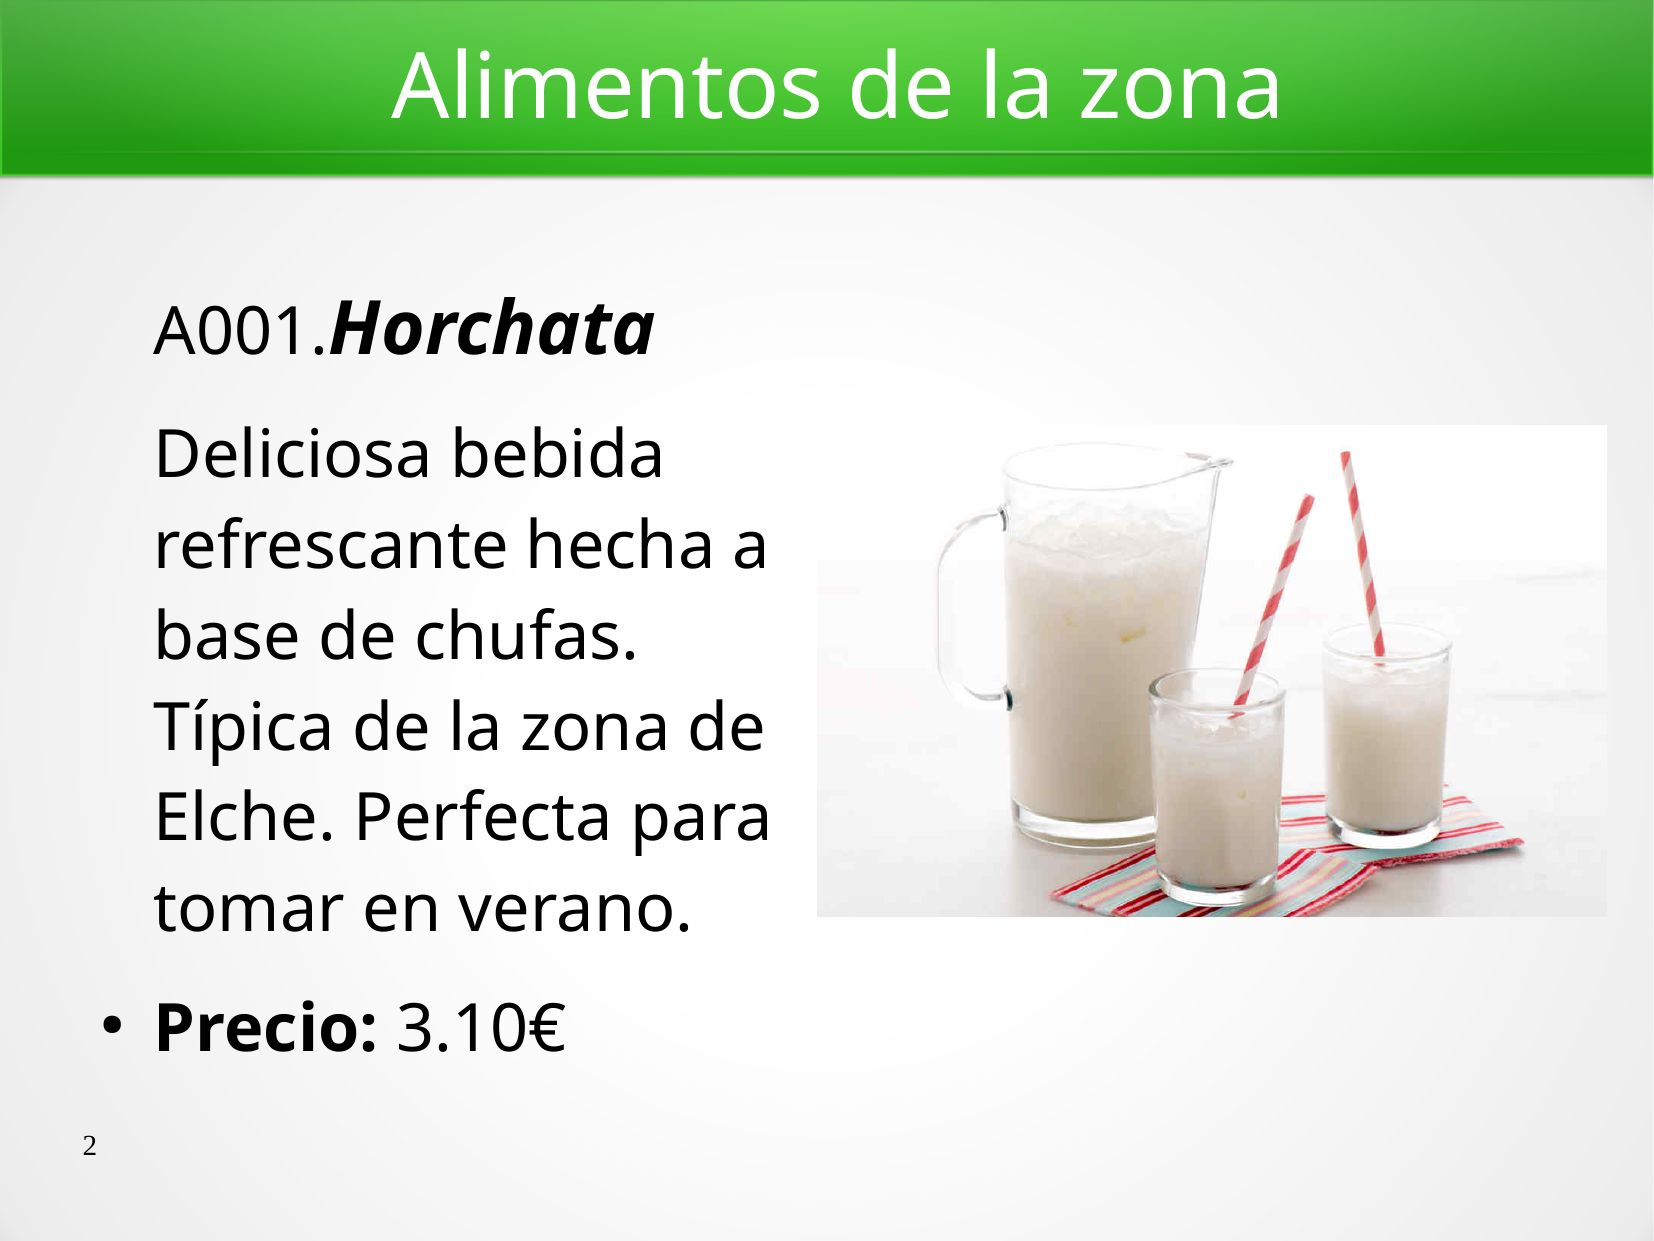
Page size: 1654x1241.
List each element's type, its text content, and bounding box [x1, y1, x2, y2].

picture [0, 0, 1654, 1241]
title Alimentos de la zona [82, 11, 1571, 154]
list A001.Horchata Deliciosa bebida refrescante hecha a base de chufas. Típica de la zona de Elche. Perfecta para tomar en verano. Precio: 3.10€ [82, 183, 804, 875]
